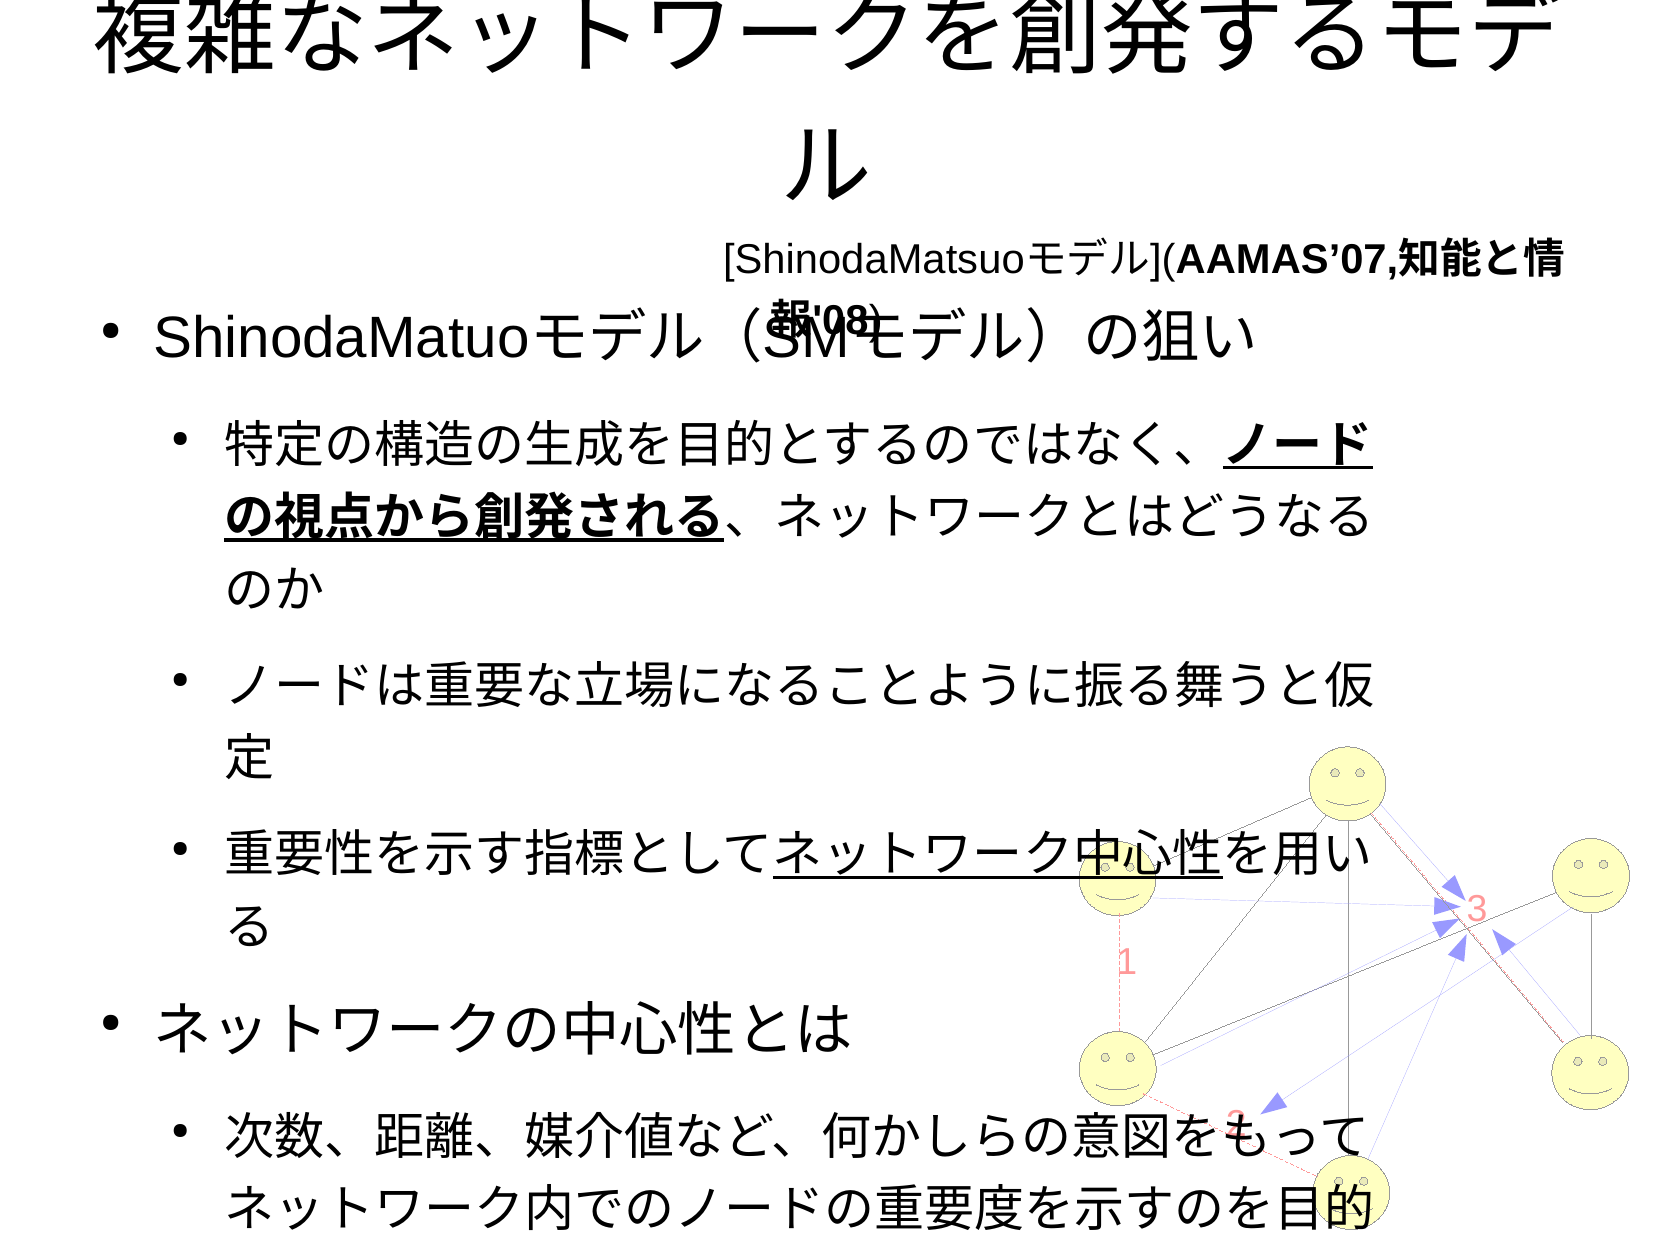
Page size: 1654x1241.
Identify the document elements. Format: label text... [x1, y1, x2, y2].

text_box [1041, 1205, 1050, 1213]
text_box [1041, 719, 1654, 1241]
title 複雑なネットワークを創発するモデル [ShinodaMatsuoモデル](AAMAS’07,知能と情報'08) [82, 56, 1571, 250]
text_box [1041, 1122, 1045, 1137]
list ShinodaMatuoモデル（SMモデル）の狙い 特定の構造の生成を目的とするのではなく、ノードの視点から創発される、ネットワークとはどうなるのか ノードは重要な立場になることように振る舞うと仮定 重要性を示す指標としてネットワーク中心性を用いる ネットワークの中心性とは 次数、距離、媒介値など、何かしらの意図をもってネットワーク内でのノードの重要度を示すのを目的とした指標 SMモデルの特徴 ネットワークの構造の変化を捉える [82, 290, 1416, 1094]
